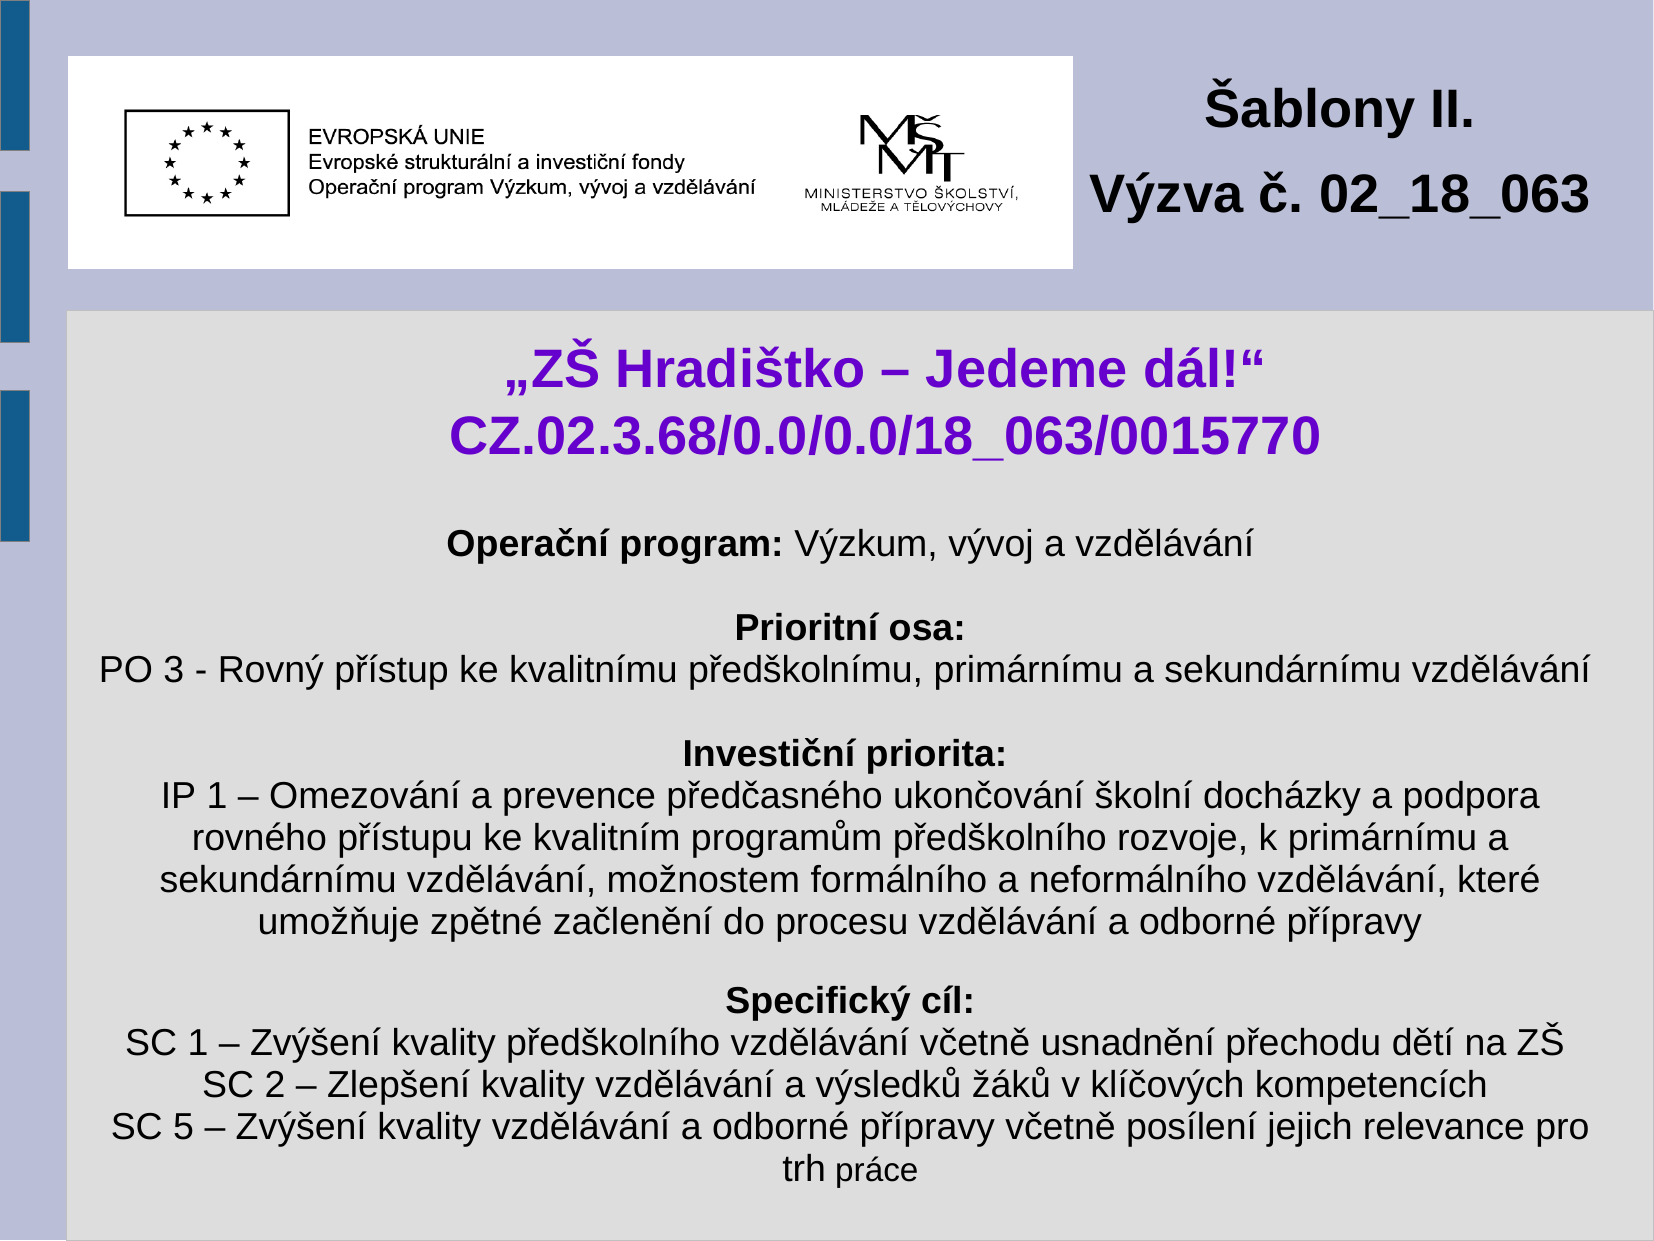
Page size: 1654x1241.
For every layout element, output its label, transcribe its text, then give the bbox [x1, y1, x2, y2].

subtitle Operační program: Výzkum, vývoj a vzdělávání Prioritní osa: PO 3 - Rovný přístup ke kvalitnímu předškolnímu, primárnímu a sekundárnímu vzdělávání Investiční priorita: IP 1 – Omezování a prevence předčasného ukončování školní docházky a podpora rovného přístupu ke kvalitním programům předškolního rozvoje, k primárnímu a sekundárnímu vzdělávání, možnostem formálního a neformálního vzdělávání, které umožňuje zpětné začlenění do procesu vzdělávání a odborné přípravy Specifický cíl: SC 1 – Zvýšení kvality předškolního vzdělávání včetně usnadnění přechodu dětí na ZŠ SC 2 – Zlepšení kvality vzdělávání a výsledků žáků v klíčových kompetencích SC 5 – Zvýšení kvality vzdělávání a odborné přípravy včetně posílení jejich relevance pro trh práce [94, 463, 1607, 1241]
text_box Šablony II. Výzva č. 02_18_063 [1039, 70, 1642, 283]
picture [68, 56, 1073, 269]
text_box „ZŠ Hradištko – Jedeme dál!“ CZ.02.3.68/0.0/0.0/18_063/0015770 [413, 330, 1359, 532]
